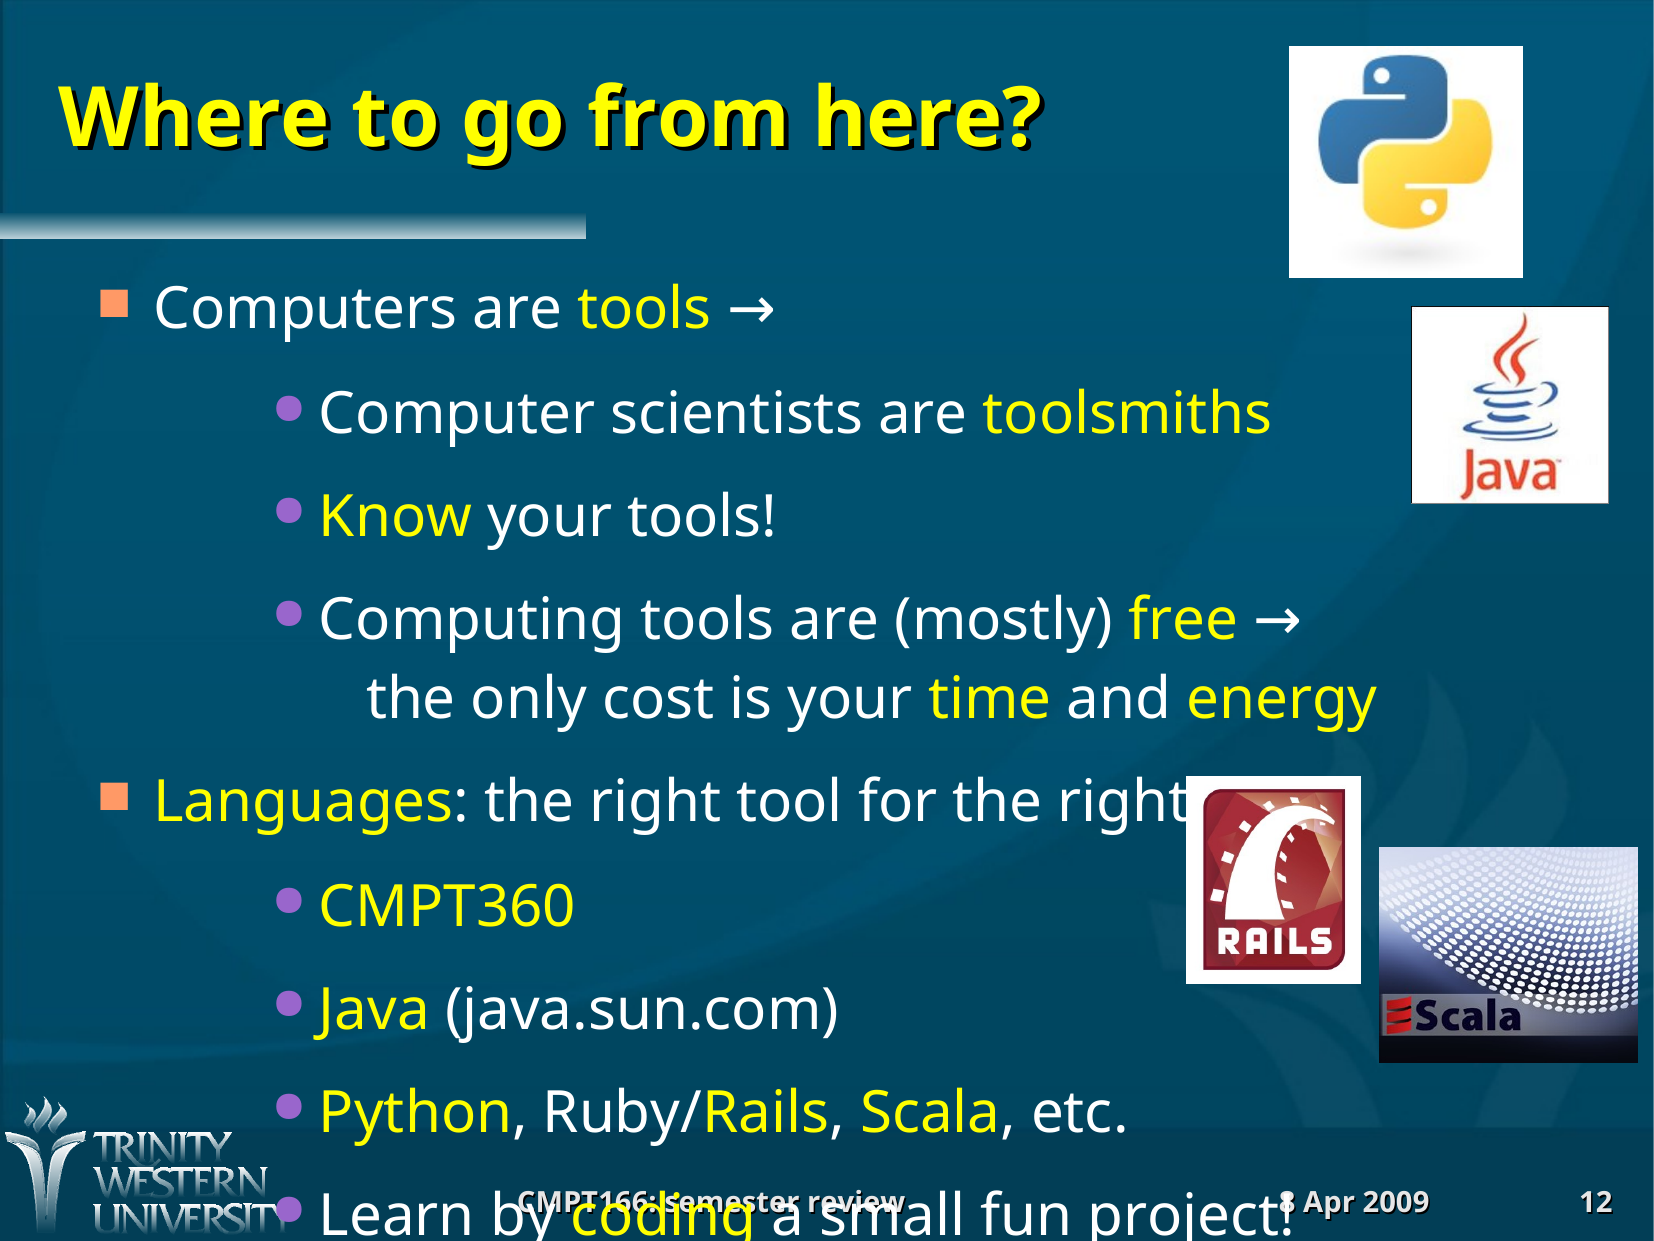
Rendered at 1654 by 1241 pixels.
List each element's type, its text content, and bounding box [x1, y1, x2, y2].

picture [38, 1227, 54, 1232]
title Where to go from here? [59, 27, 1548, 201]
picture [1412, 307, 1608, 503]
picture [1186, 777, 1361, 984]
picture [1379, 847, 1654, 1067]
picture [1290, 47, 1522, 277]
list Computers are tools → Computer scientists are toolsmiths Know your tools! Computing tools are (mostly) free → the only cost is your time and energy Languages: the right tool for the right job CMPT360 Java (java.sun.com) Python, Ruby/Rails, Scala, etc. Learn by coding a small fun project! [82, 266, 1571, 1137]
